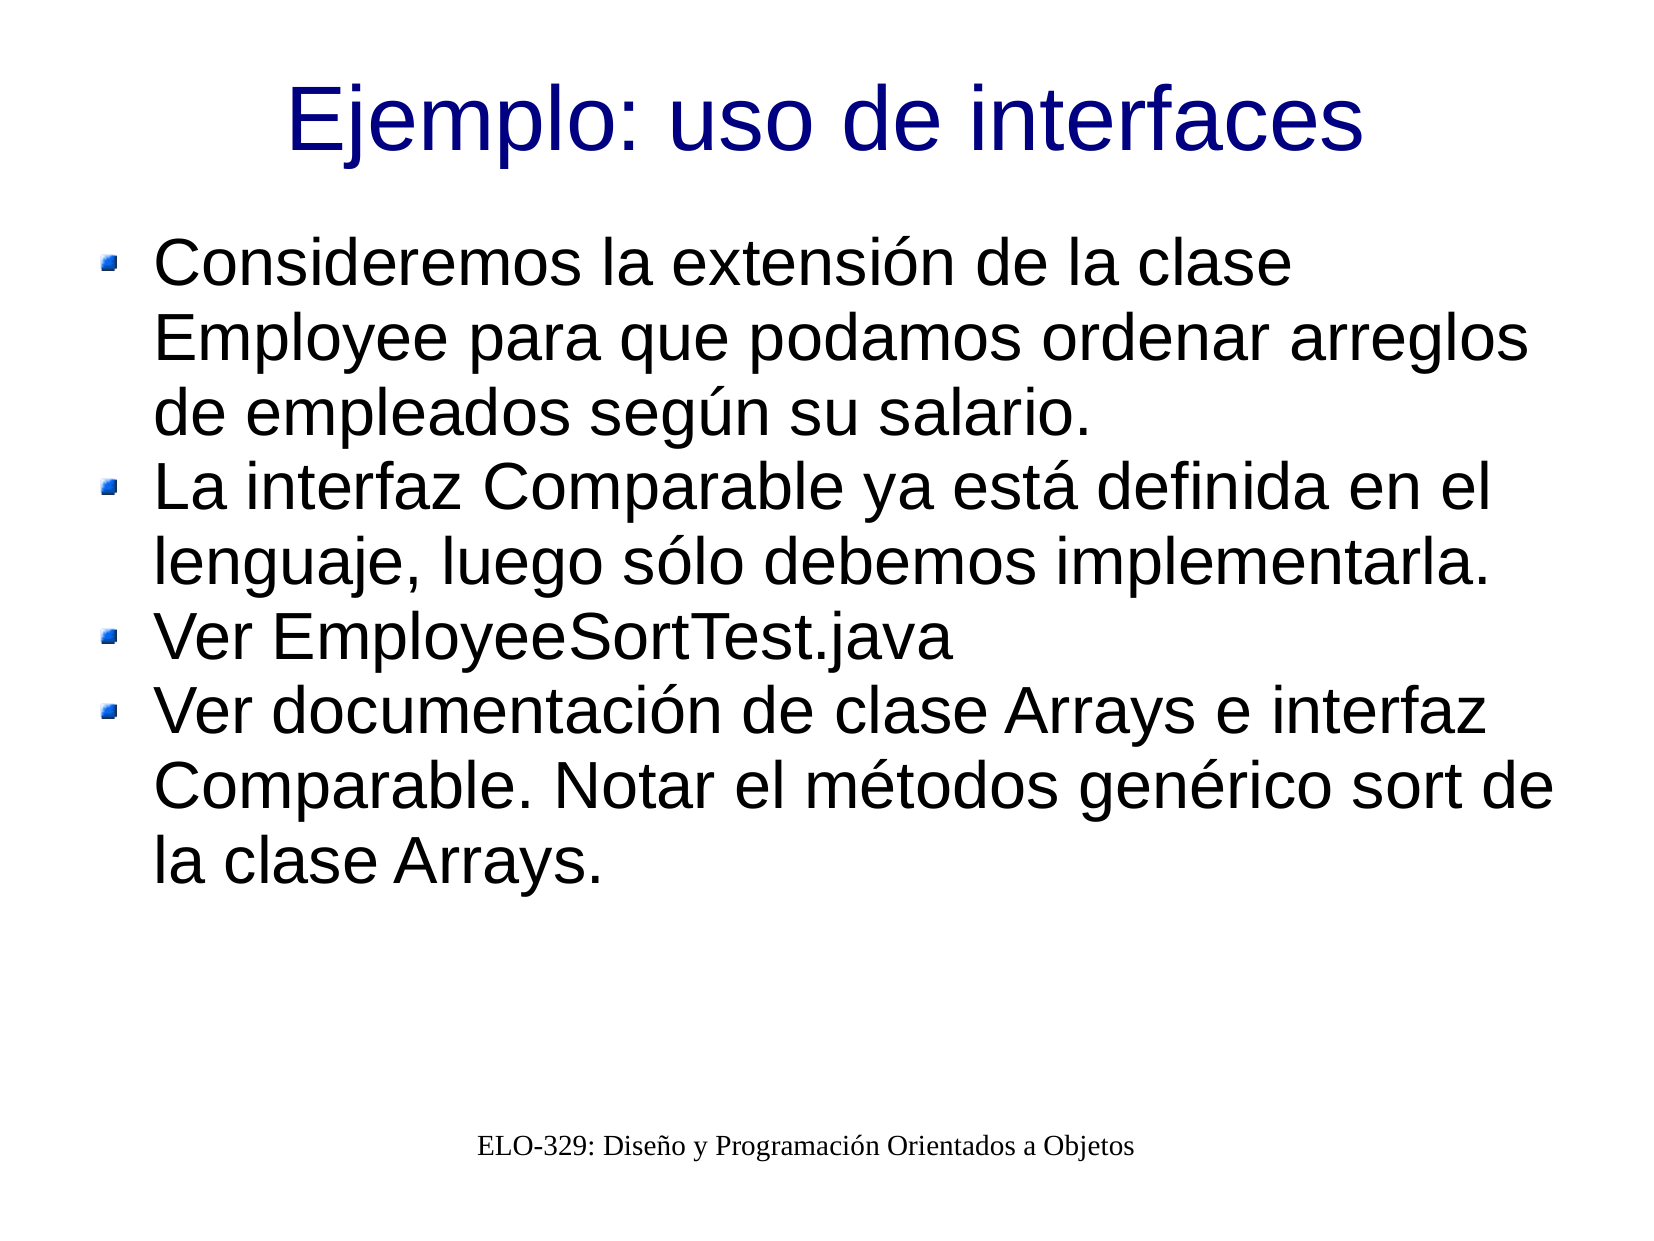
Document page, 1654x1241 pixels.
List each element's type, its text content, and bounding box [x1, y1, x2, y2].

title Ejemplo: uso de interfaces [82, 49, 1571, 188]
list Consideremos la extensión de la clase Employee para que podamos ordenar arreglos de empleados según su salario. La interfaz Comparable ya está definida en el lenguaje, luego sólo debemos implementarla. Ver EmployeeSortTest.java Ver documentación de clase Arrays e interfaz Comparable. Notar el métodos genérico sort de la clase Arrays. [82, 225, 1571, 1126]
